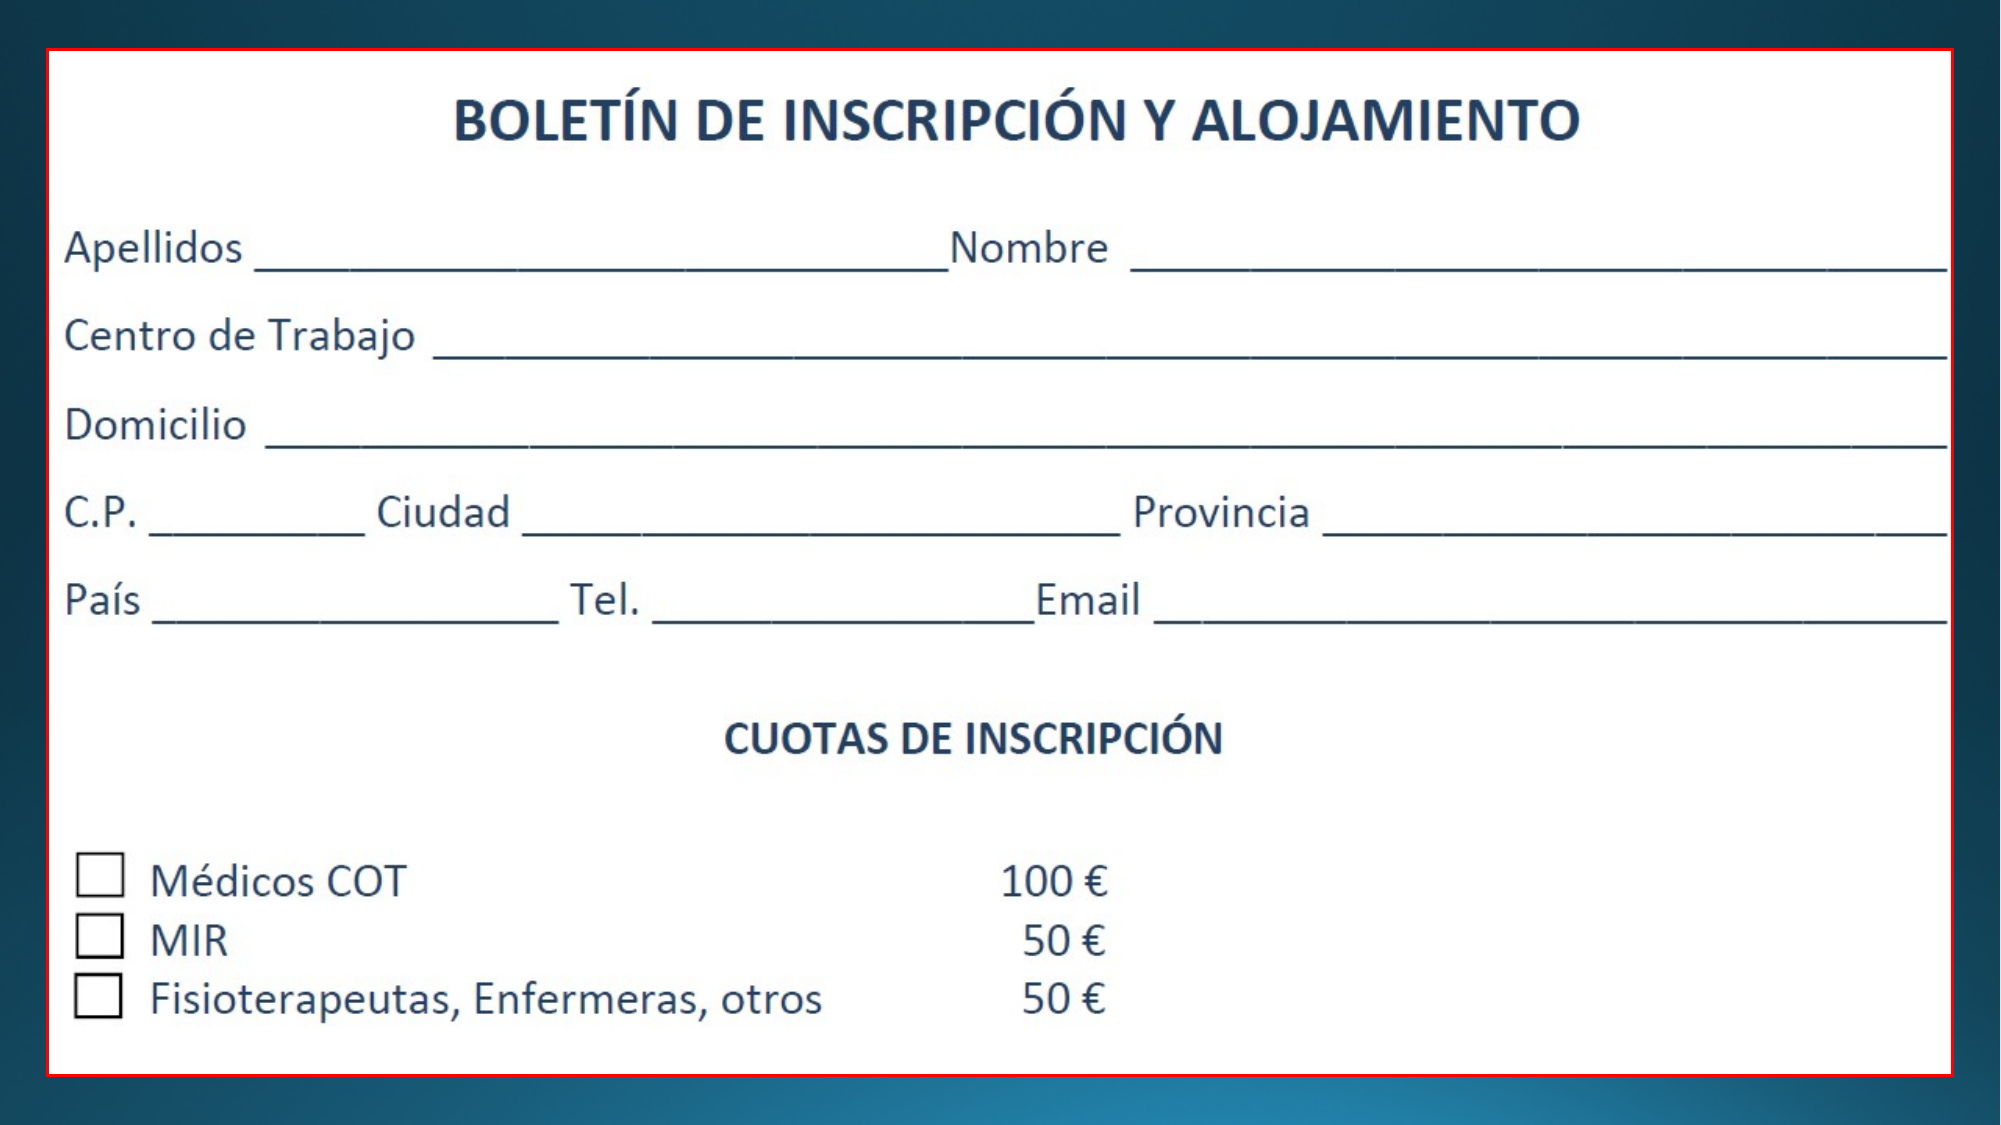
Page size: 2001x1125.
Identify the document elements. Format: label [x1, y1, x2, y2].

picture [49, 50, 1951, 1075]
